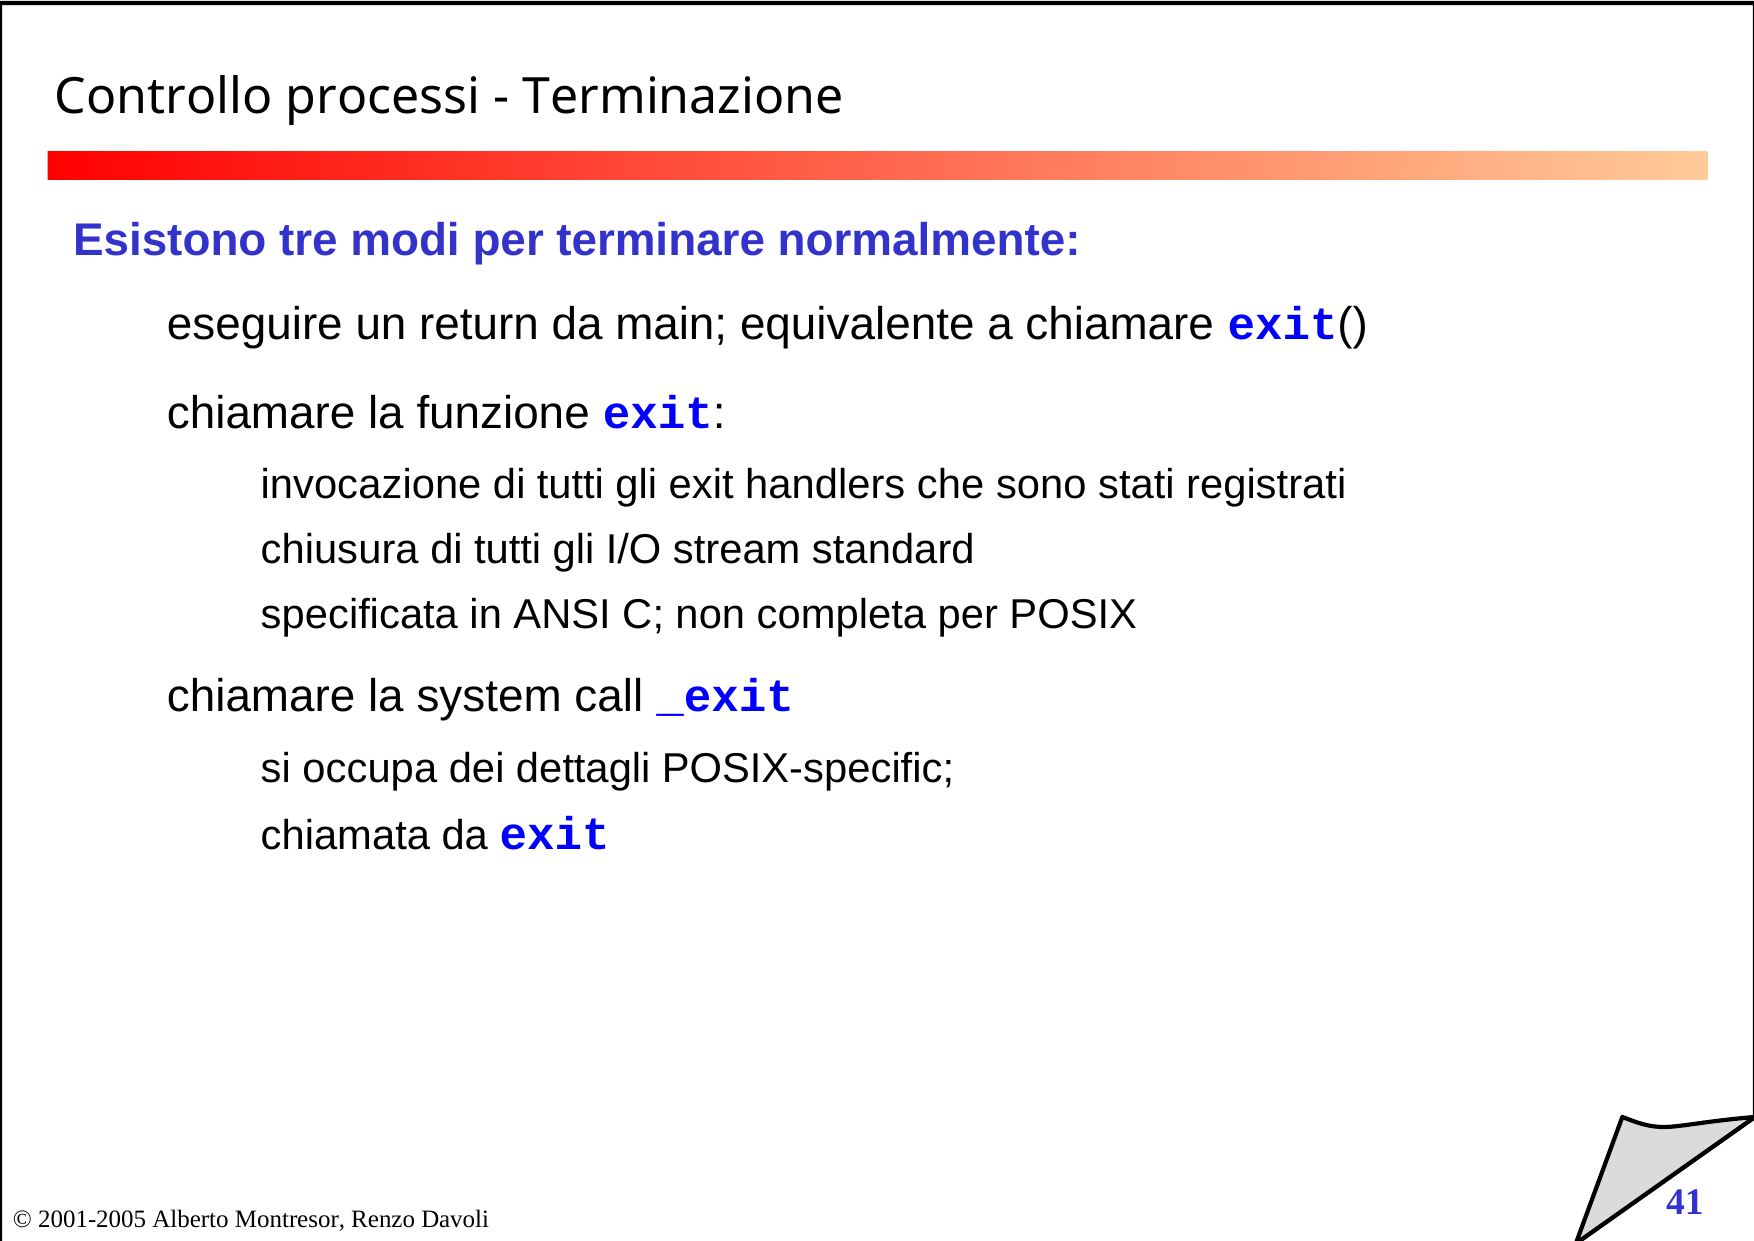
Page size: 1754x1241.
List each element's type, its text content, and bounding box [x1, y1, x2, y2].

title Controllo processi - Terminazione [40, 49, 1714, 144]
list Esistono tre modi per terminare normalmente: eseguire un return da main; equivalente a chiamare exit() chiamare la funzione exit: invocazione di tutti gli exit handlers che sono stati registrati chiusura di tutti gli I/O stream standard specificata in ANSI C; non completa per POSIX chiamare la system call _exit si occupa dei dettagli POSIX-specific; chiamata da exit [58, 206, 1696, 940]
